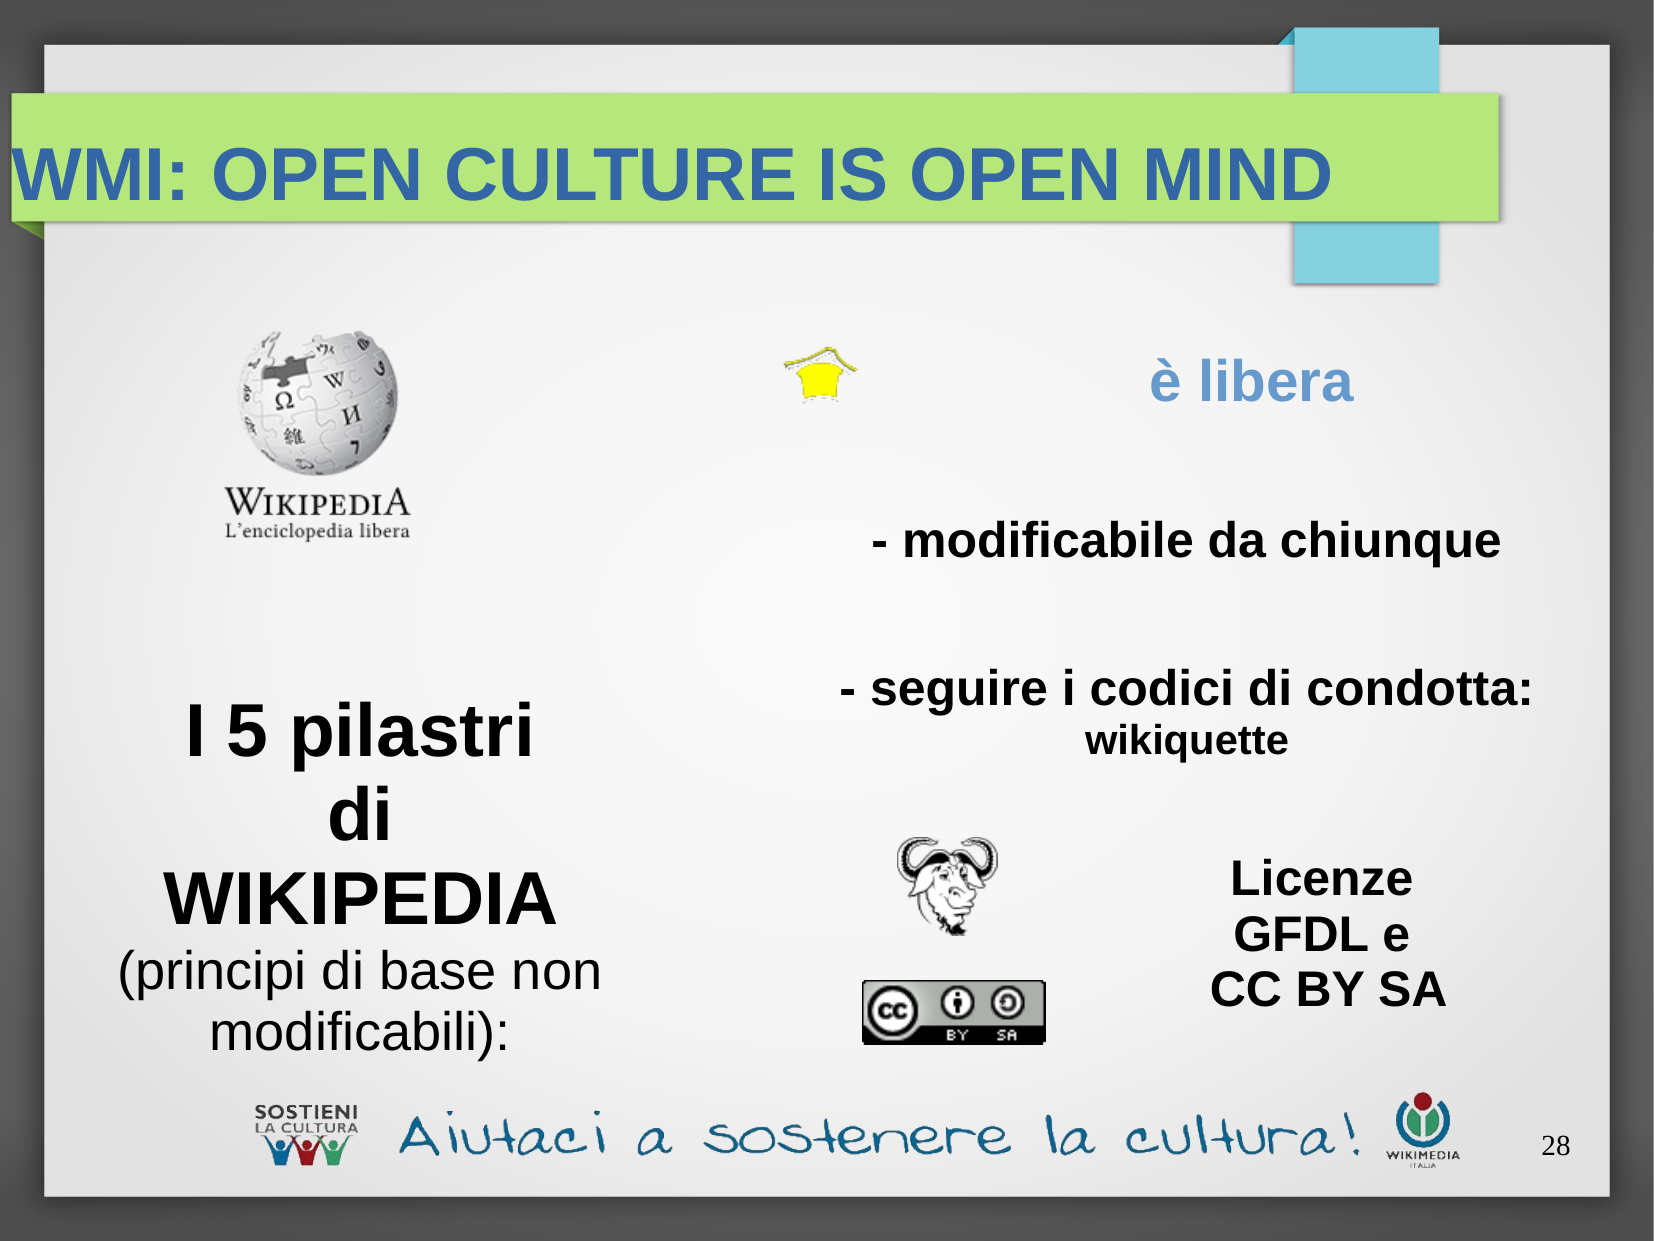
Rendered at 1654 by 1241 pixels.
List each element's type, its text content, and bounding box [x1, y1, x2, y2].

text_box - modificabile da chiunque [820, 507, 1554, 573]
text_box Licenze GFDL e CC BY SA [1133, 816, 1524, 1052]
title WMI: OPEN CULTURE IS OPEN MIND [11, 17, 1642, 249]
text_box I 5 pilastri di WIKIPEDIA (principi di base non modificabili): [47, 604, 674, 1146]
text_box - seguire i codici di condotta: wikiquette [820, 659, 1554, 764]
picture [0, 0, 1654, 1241]
text_box è libera [885, 347, 1619, 415]
